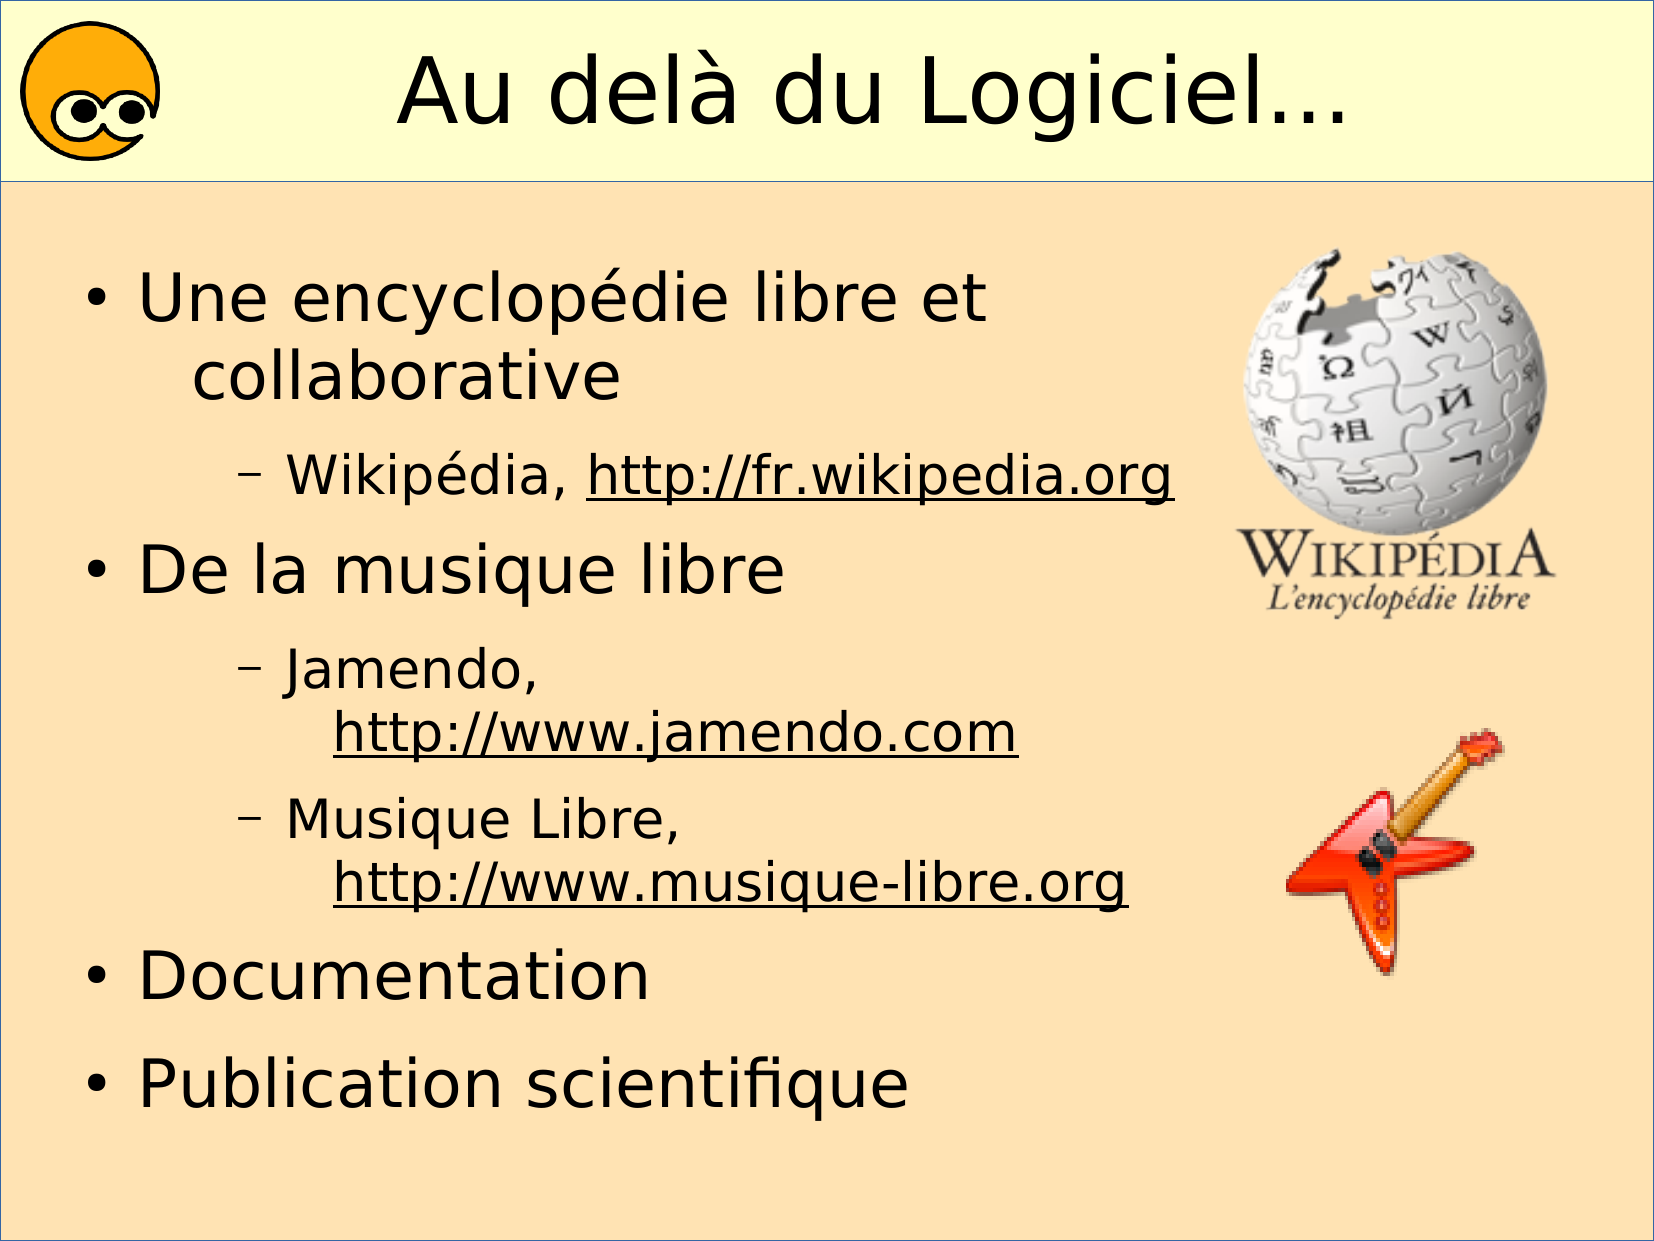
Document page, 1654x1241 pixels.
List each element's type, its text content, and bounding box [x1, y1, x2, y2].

picture [1286, 720, 1509, 989]
title Au delà du Logiciel... [233, 31, 1518, 152]
list Une encyclopédie libre et collaborative Wikipédia, http://fr.wikipedia.org De la musique libre Jamendo, http://www.jamendo.com Musique Libre, http://www.musique-libre.org Documentation Publication scientifique [49, 259, 1186, 1078]
picture [20, 21, 160, 161]
picture [1232, 245, 1563, 625]
